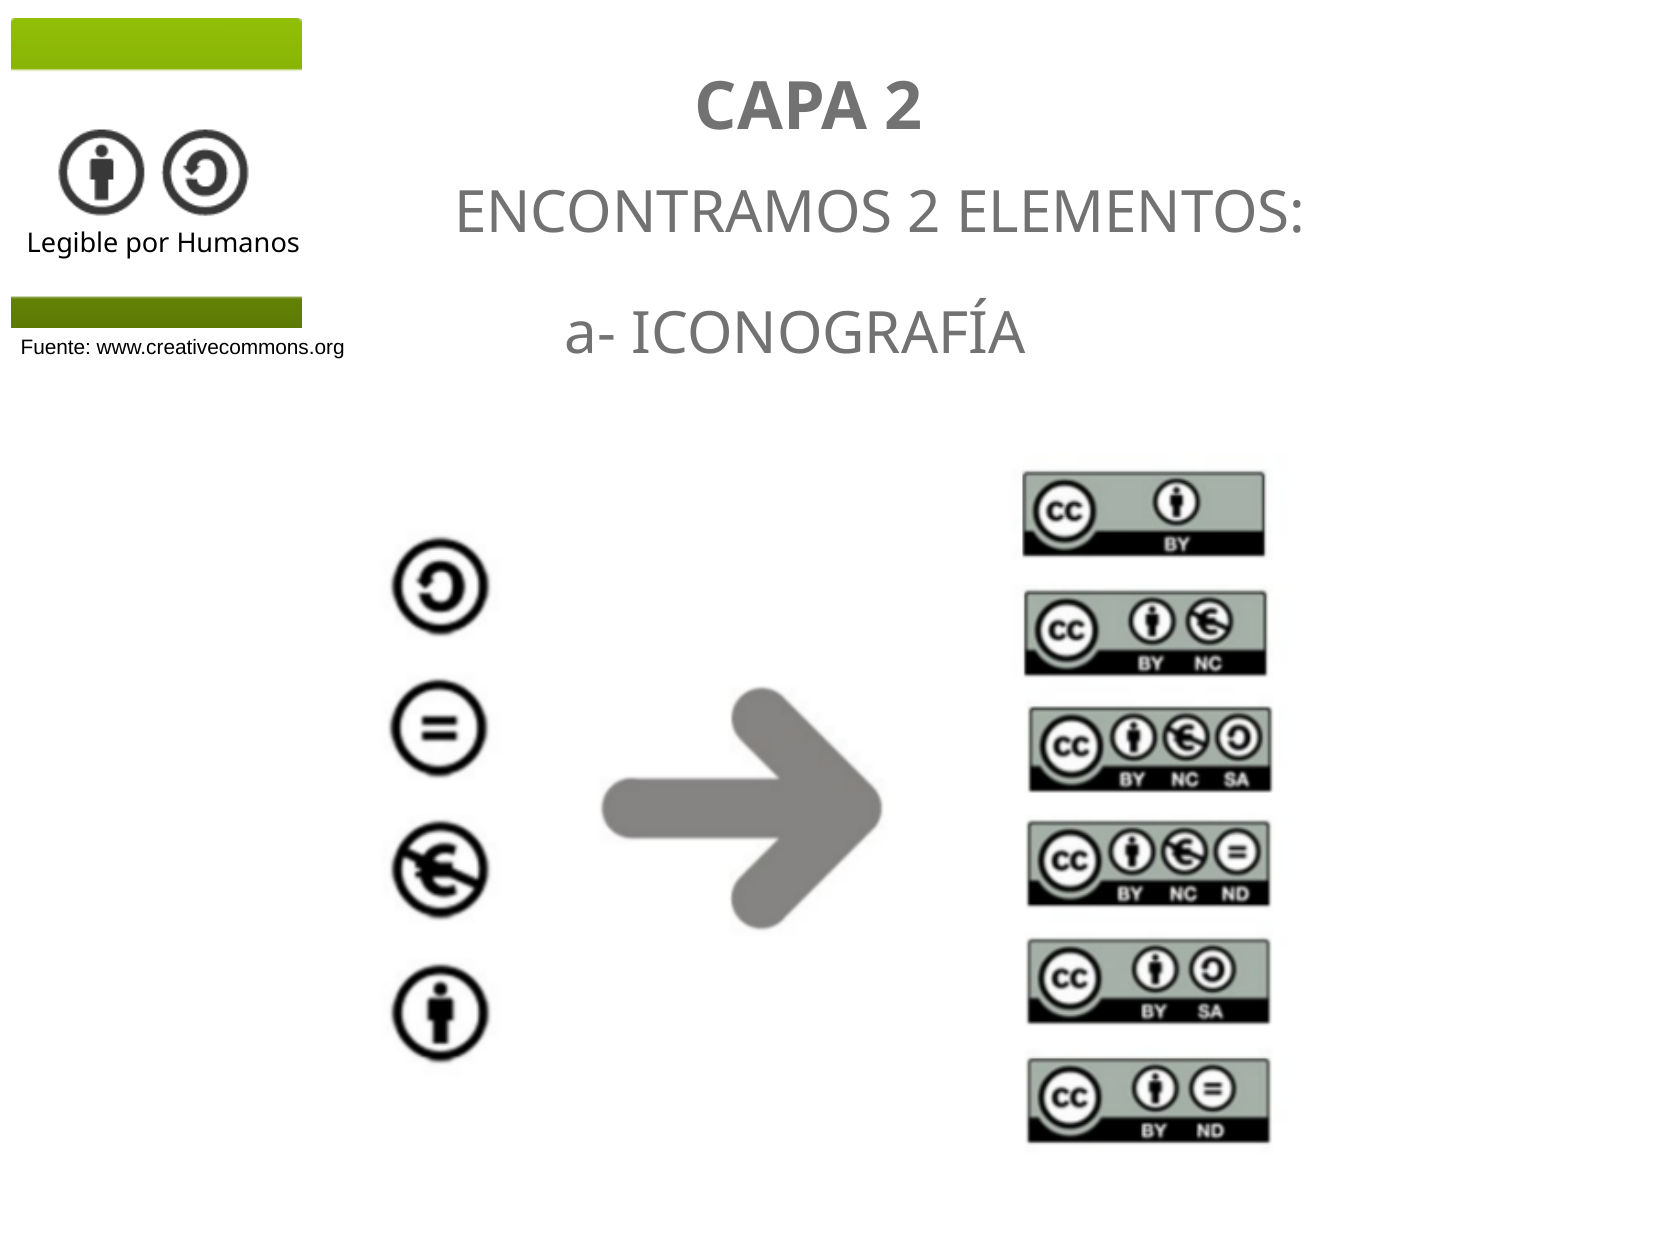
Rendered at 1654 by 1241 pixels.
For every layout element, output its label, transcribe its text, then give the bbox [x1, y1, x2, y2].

text_box Fuente: www.creativecommons.org [5, 328, 67, 367]
text_box ENCONTRAMOS 2 ELEMENTOS: [259, 162, 1516, 283]
text_box Legible por Humanos [11, 215, 259, 266]
picture [11, 18, 302, 215]
picture [290, 373, 1360, 1241]
text_box a- ICONOGRAFÍA [67, 283, 1524, 434]
text_box CAPA 2 [680, 50, 1028, 144]
picture [11, 266, 259, 328]
